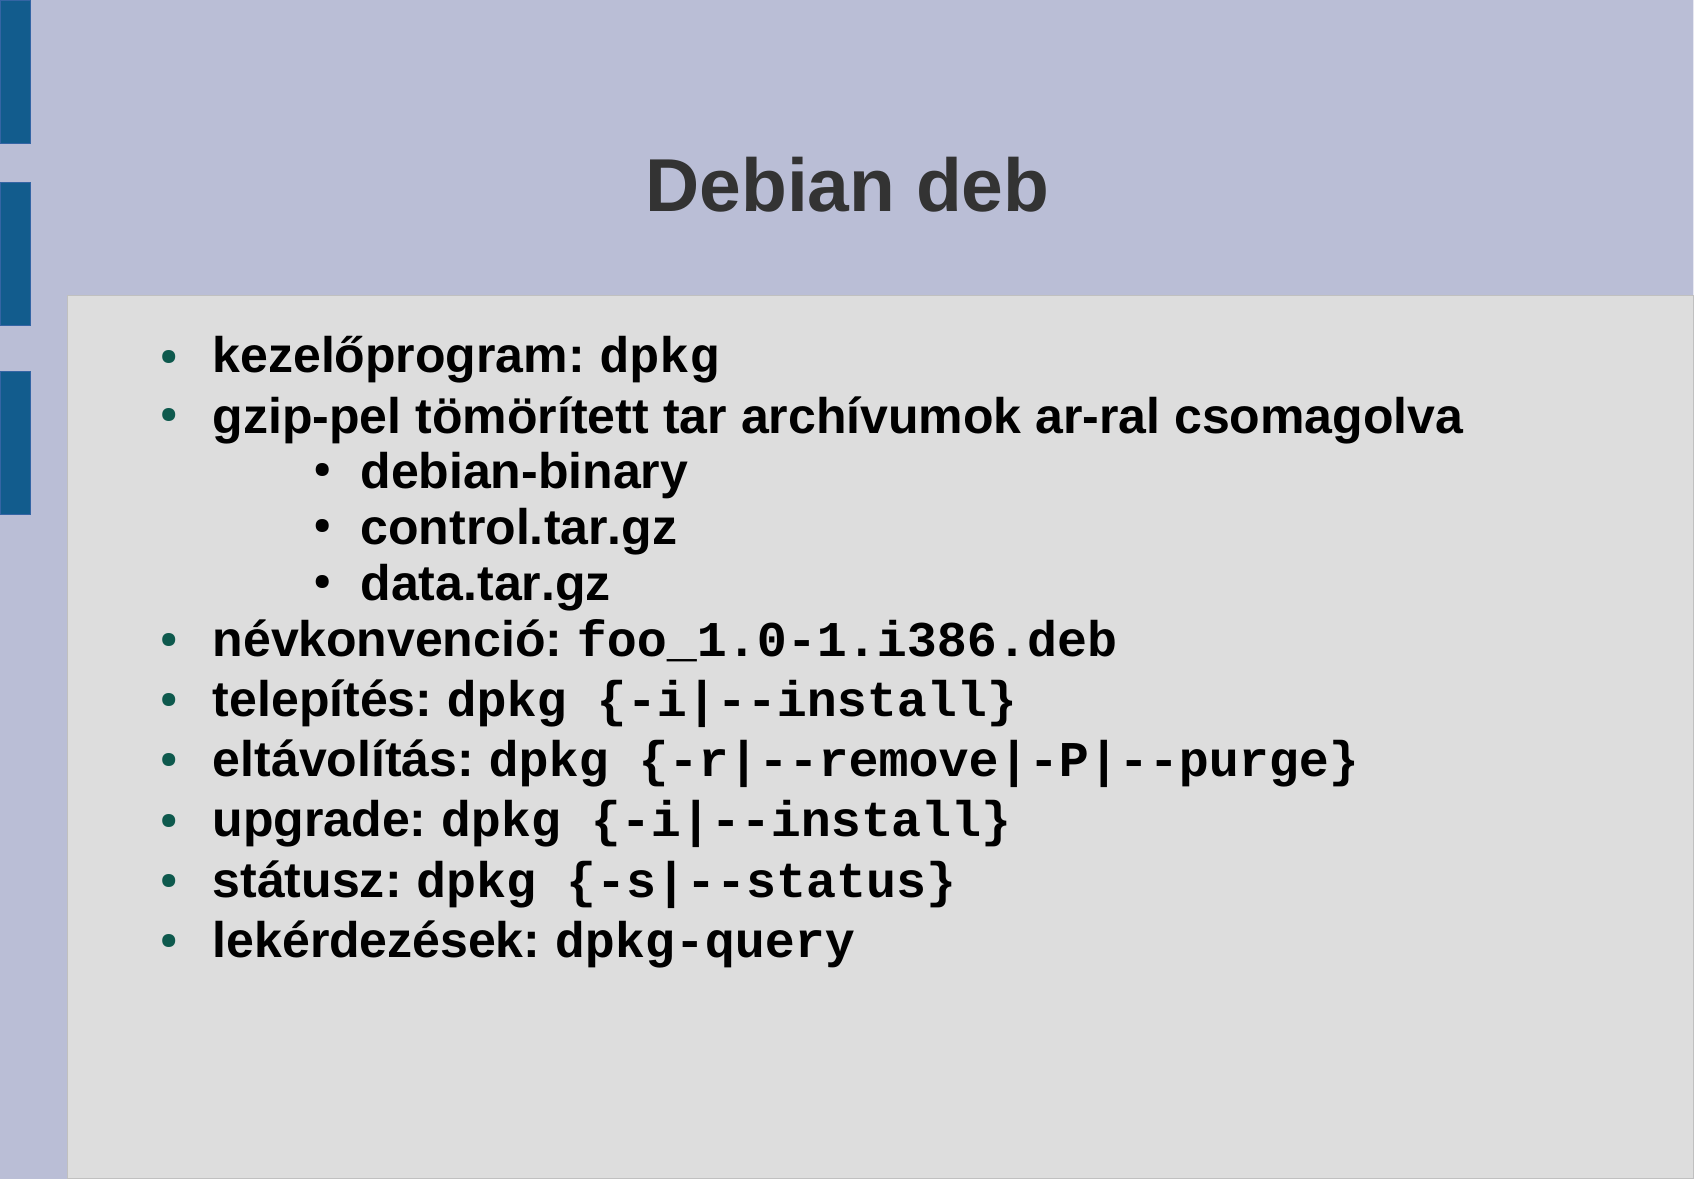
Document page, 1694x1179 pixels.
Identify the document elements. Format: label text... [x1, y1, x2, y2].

list kezelőprogram: dpkg gzip-pel tömörített tar archívumok ar-ral csomagolva debian-binary control.tar.gz data.tar.gz névkonvenció: foo_1.0-1.i386.deb telepítés: dpkg {-i|--install} eltávolítás: dpkg {-r|--remove|-P|--purge} upgrade: dpkg {-i|--install} státusz: dpkg {-s|--status} lekérdezések: dpkg-query [124, 327, 1571, 1071]
title Debian deb [124, 86, 1571, 284]
